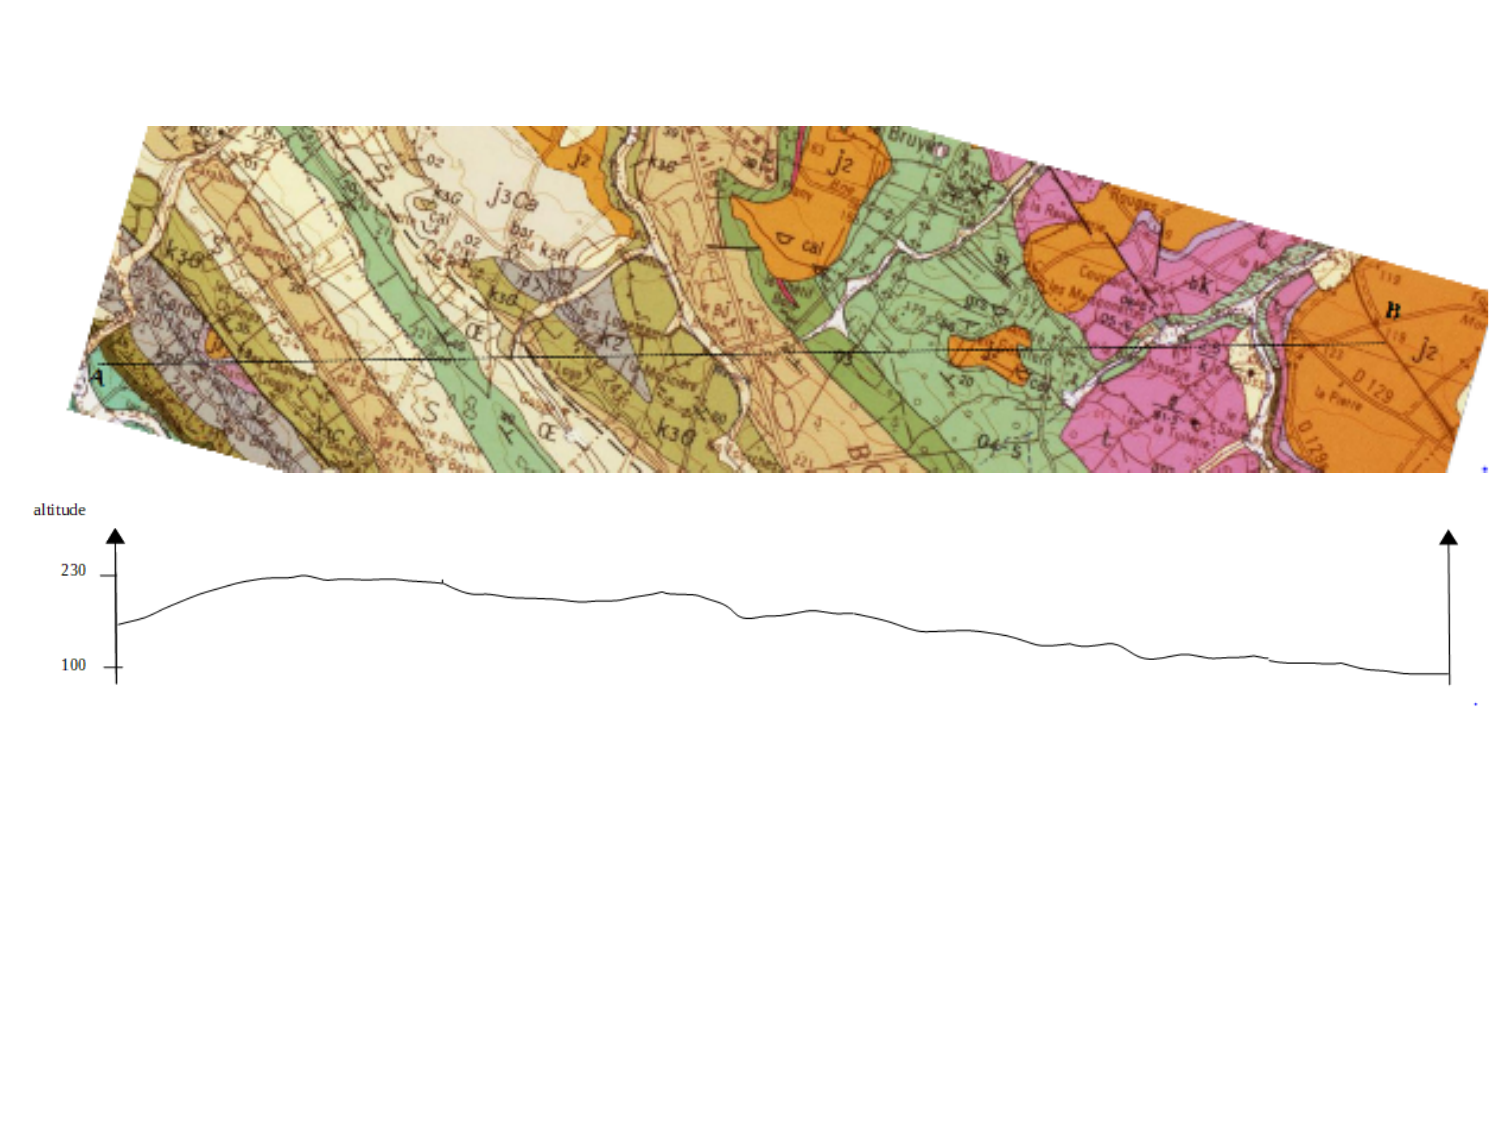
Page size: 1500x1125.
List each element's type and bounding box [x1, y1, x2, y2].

picture [14, 126, 1489, 710]
